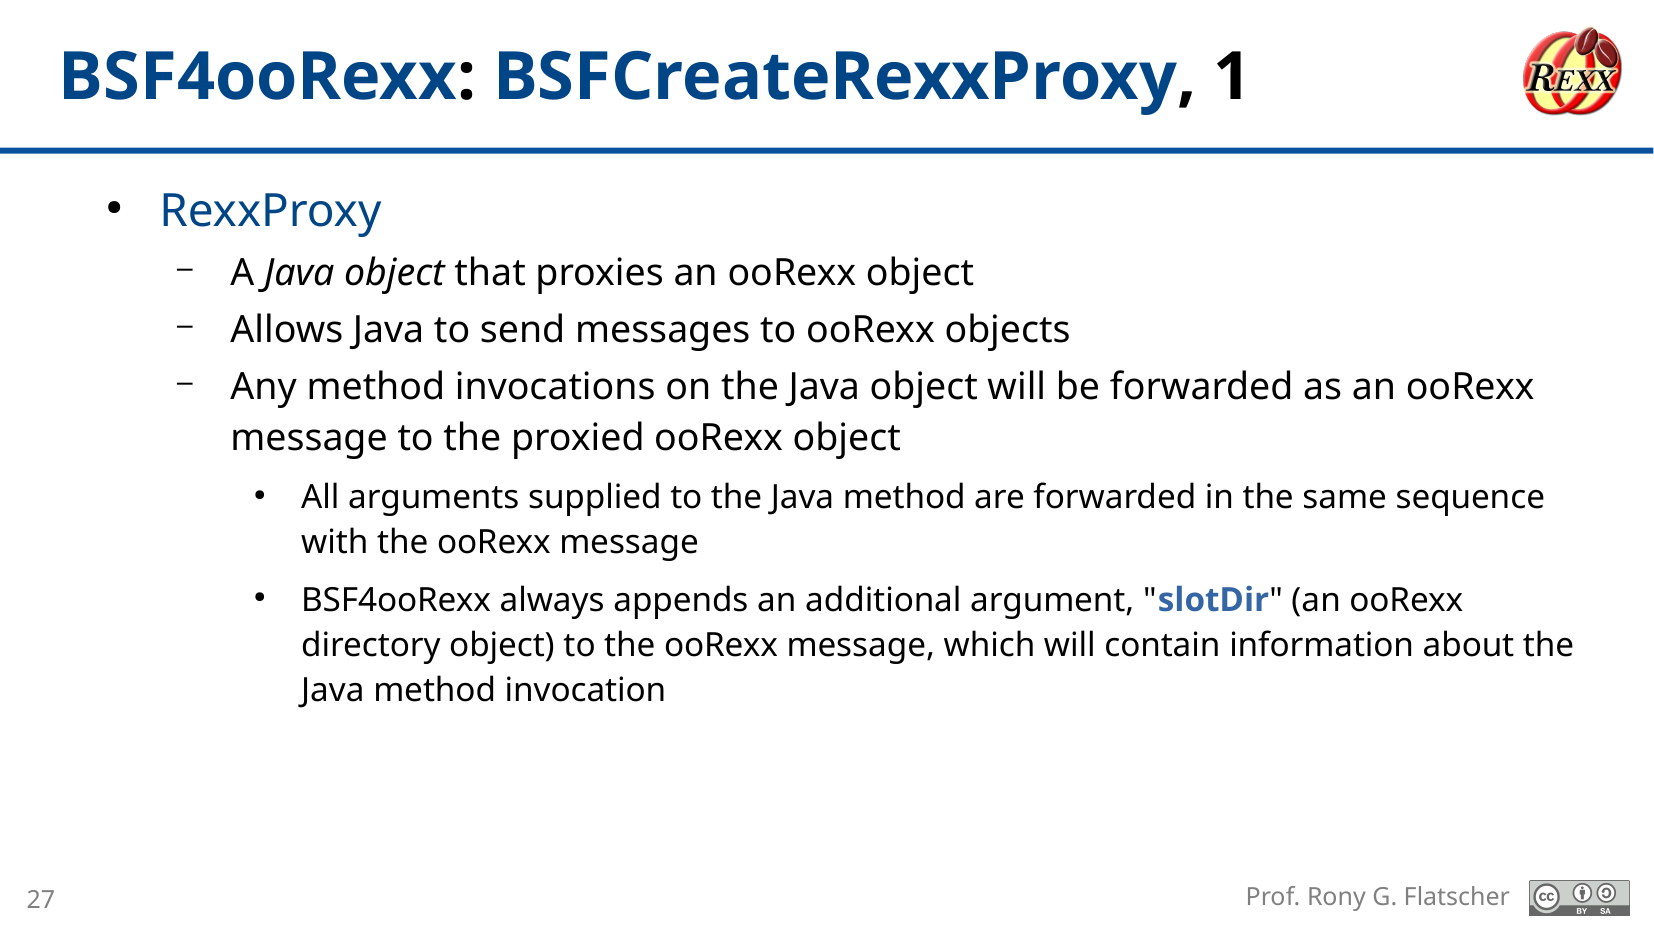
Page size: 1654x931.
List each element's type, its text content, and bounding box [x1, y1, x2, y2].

title BSF4ooRexx: BSFCreateRexxProxy, 1 [0, 0, 1625, 148]
list RexxProxy A Java object that proxies an ooRexx object Allows Java to send messages to ooRexx objects Any method invocations on the Java object will be forwarded as an ooRexx message to the proxied ooRexx object All arguments supplied to the Java method are forwarded in the same sequence with the ooRexx message BSF4ooRexx always appends an additional argument, "slotDir" (an ooRexx directory object) to the ooRexx message, which will contain information about the Java method invocation [88, 177, 1577, 857]
